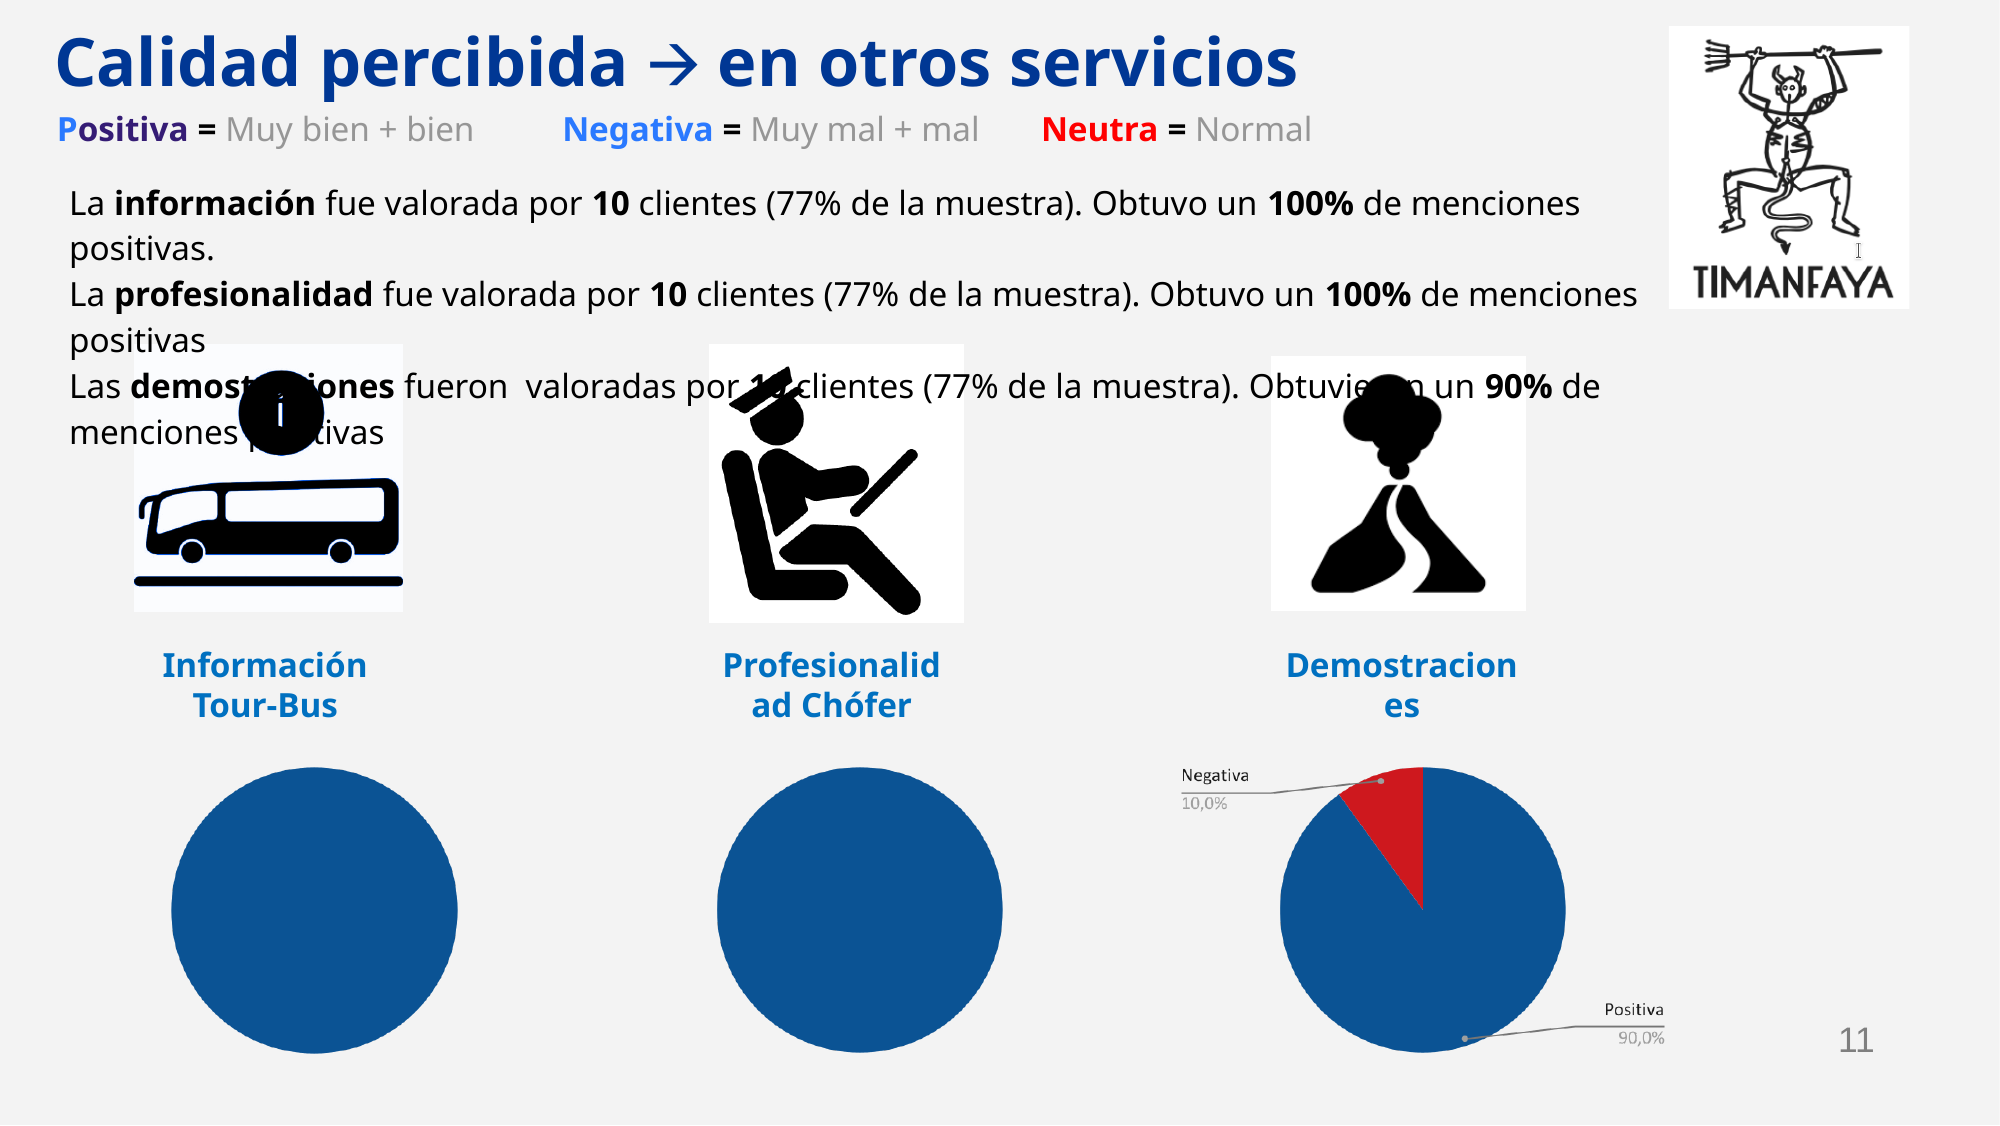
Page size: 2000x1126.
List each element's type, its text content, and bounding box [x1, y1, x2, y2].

picture [710, 382, 720, 396]
picture [1668, 26, 1910, 309]
picture [176, 344, 184, 350]
picture [1165, 751, 1680, 1069]
text_box Positiva = Muy bien + bien Negativa = Muy mal + mal Neutra = Normal [56, 100, 1402, 157]
slide_number <number> [1680, 1008, 1894, 1069]
text_box Calidad percibida 🡪 en otros servicios [54, 0, 1374, 120]
picture [1271, 356, 1526, 611]
picture [137, 384, 144, 394]
text_box Información Tour-Bus [134, 636, 396, 733]
picture [709, 344, 964, 623]
picture [134, 344, 403, 612]
picture [56, 751, 572, 1069]
picture [602, 751, 1117, 1069]
text_box La información fue valorada por 10 clientes (77% de la muestra). Obtuvo un 100% de menciones positivas. La profesionalidad fue valorada por 10 clientes (77% de la muestra). Obtuvo un 100% de menciones positivas Las demostraciones fueron valoradas por 10 clientes (77% de la muestra). Obtuvieron un 90% de menciones positivas [54, 160, 1669, 315]
text_box Demostraciones [1268, 636, 1536, 733]
text_box Profesionalidad Chófer [703, 636, 961, 733]
